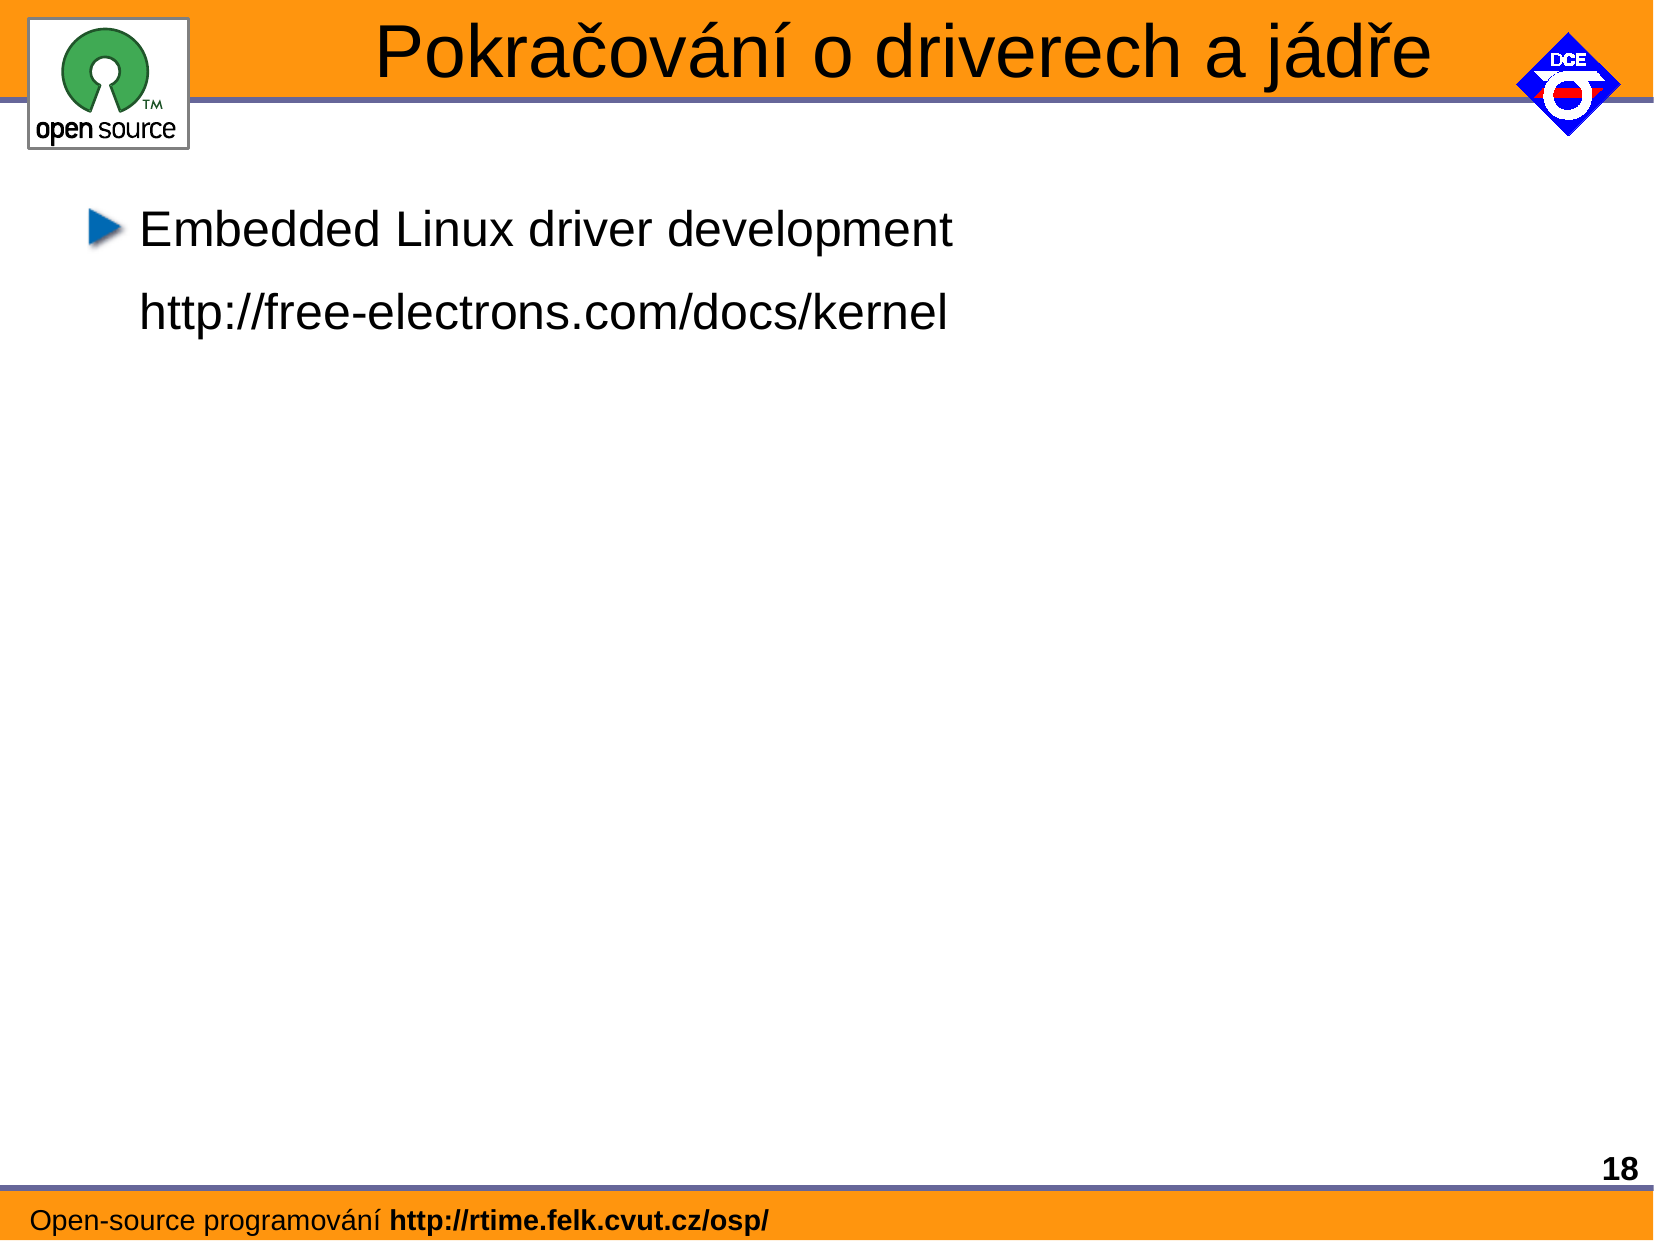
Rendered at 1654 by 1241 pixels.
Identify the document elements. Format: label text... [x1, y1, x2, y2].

list Embedded Linux driver development http://free-electrons.com/docs/kernel [68, 201, 1592, 1106]
title Pokračování o driverech a jádře [178, 4, 1631, 98]
